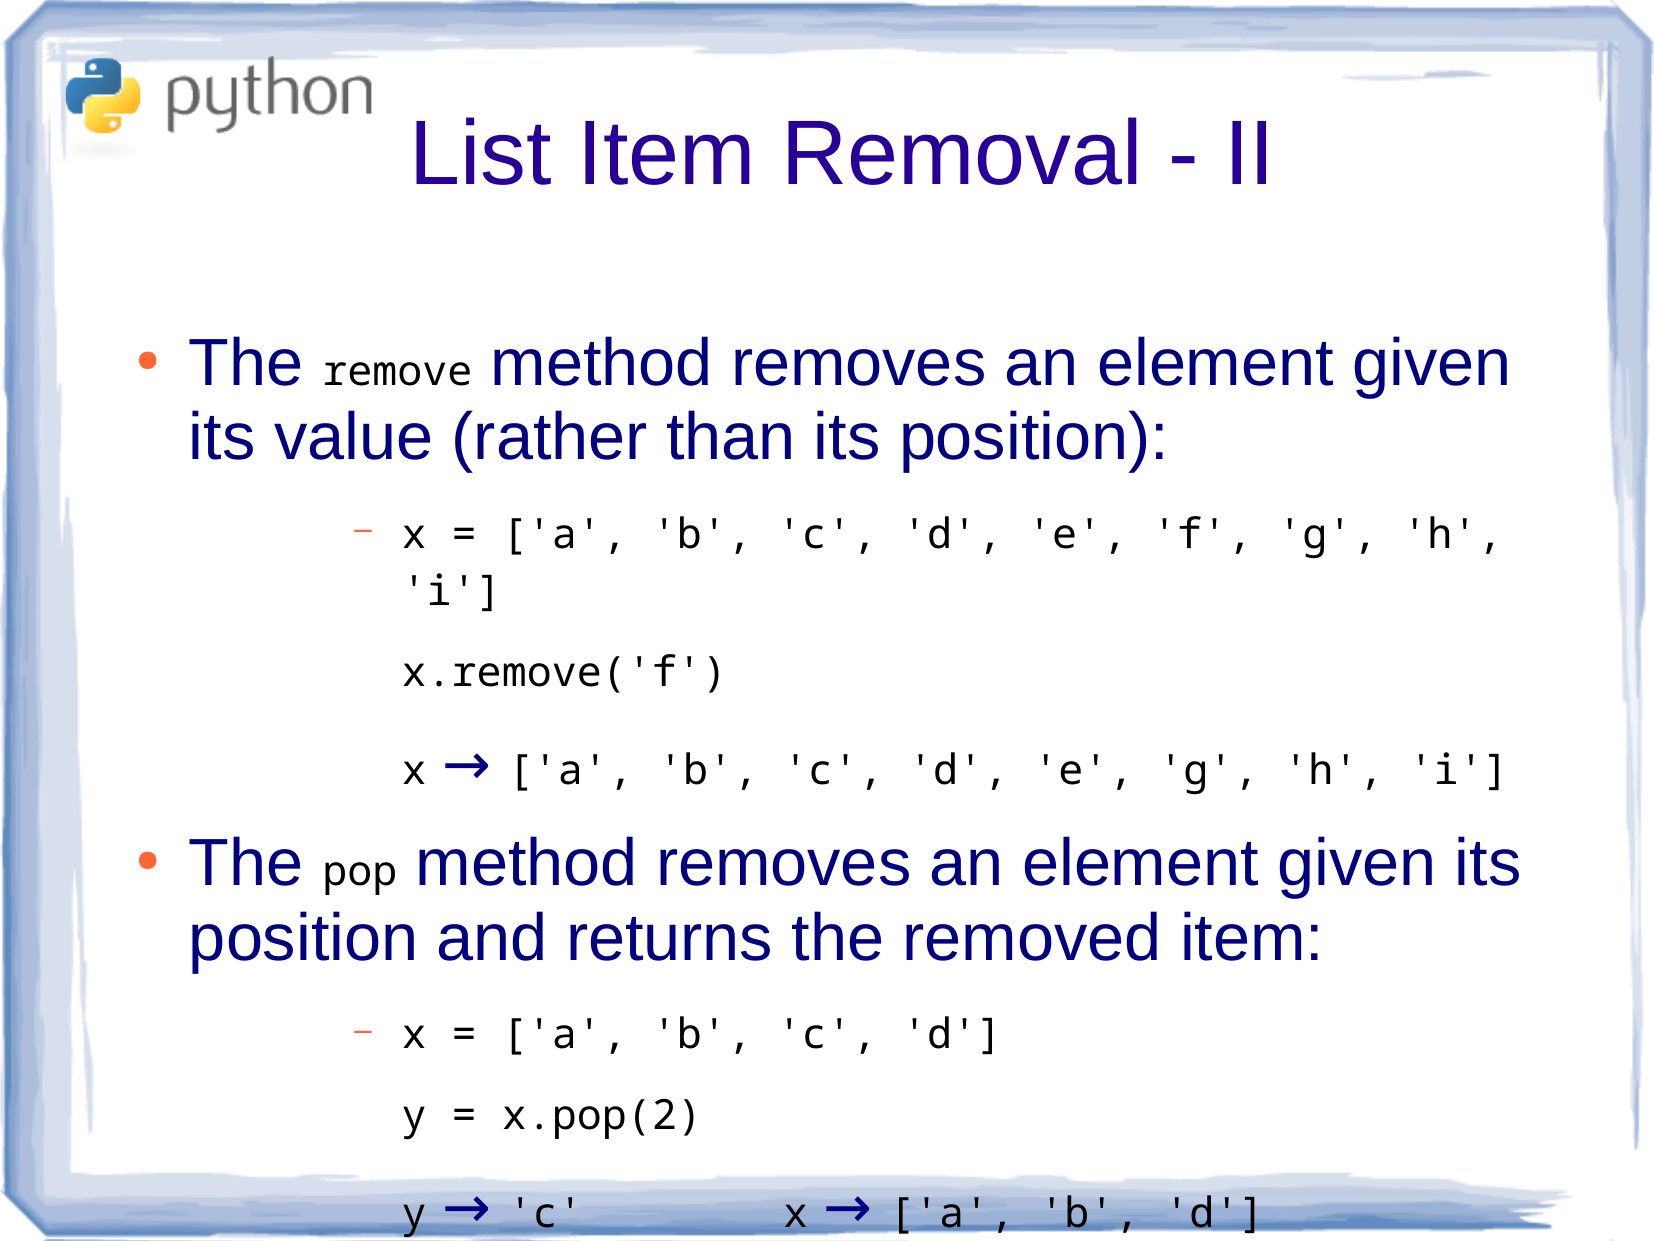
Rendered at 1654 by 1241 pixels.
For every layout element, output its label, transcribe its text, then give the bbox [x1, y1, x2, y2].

list The remove method removes an element given its value (rather than its position): x = ['a', 'b', 'c', 'd', 'e', 'f', 'g', 'h', 'i'] x.remove('f') x → ['a', 'b', 'c', 'd', 'e', 'g', 'h', 'i'] The pop method removes an element given its position and returns the removed item: x = ['a', 'b', 'c', 'd'] y = x.pop(2) y → 'c' x → ['a', 'b', 'd'] [118, 324, 1571, 1152]
title List Item Removal - II [82, 49, 1571, 257]
picture [0, 0, 1654, 1241]
